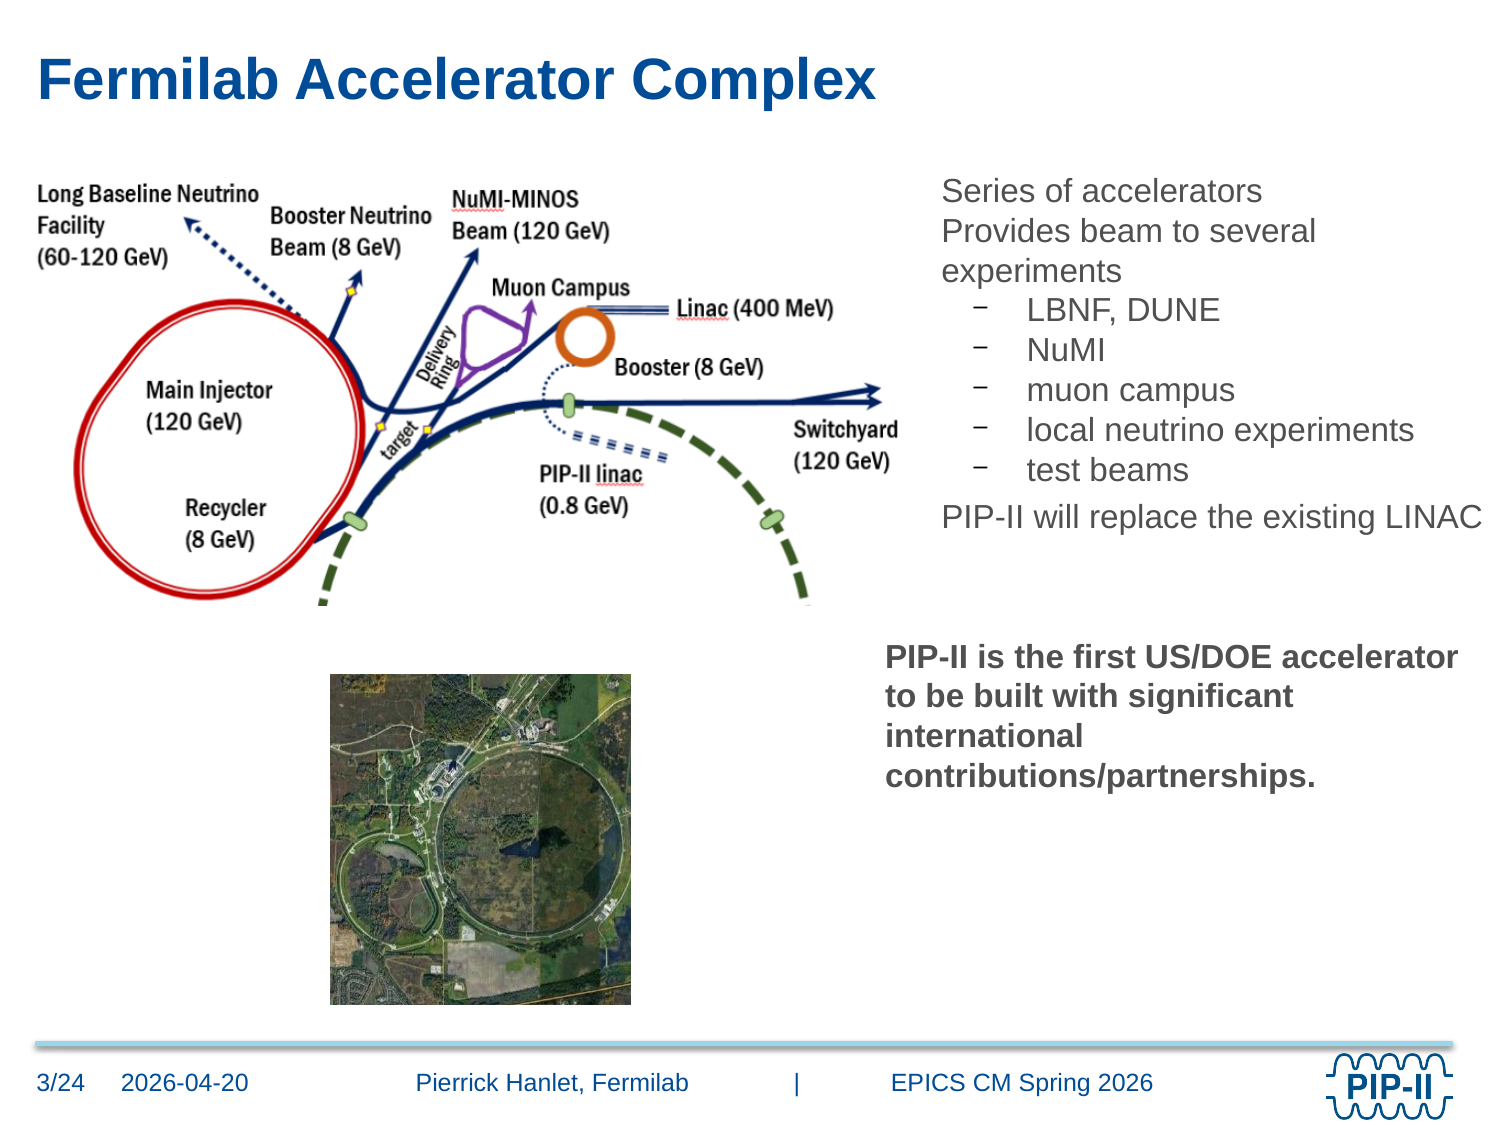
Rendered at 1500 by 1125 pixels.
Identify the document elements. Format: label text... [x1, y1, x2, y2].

title Fermilab Accelerator Complex [37, 41, 1463, 112]
picture [15, 166, 916, 606]
picture [1326, 1053, 1453, 1120]
slide_number <number>/24 [36, 1066, 105, 1106]
list Series of accelerators Provides beam to several experiments LBNF, DUNE NuMI muon campus local neutrino experiments test beams PIP-II will replace the existing LINAC PIP-II is the first US/DOE accelerator to be built with significant international contributions/partnerships. [884, 168, 1494, 1029]
picture [330, 674, 631, 1006]
slide_number 2026-04-20 [120, 1066, 276, 1107]
footer Pierrick Hanlet, Fermilab | EPICS CM Spring 2026 [293, 1066, 1279, 1107]
